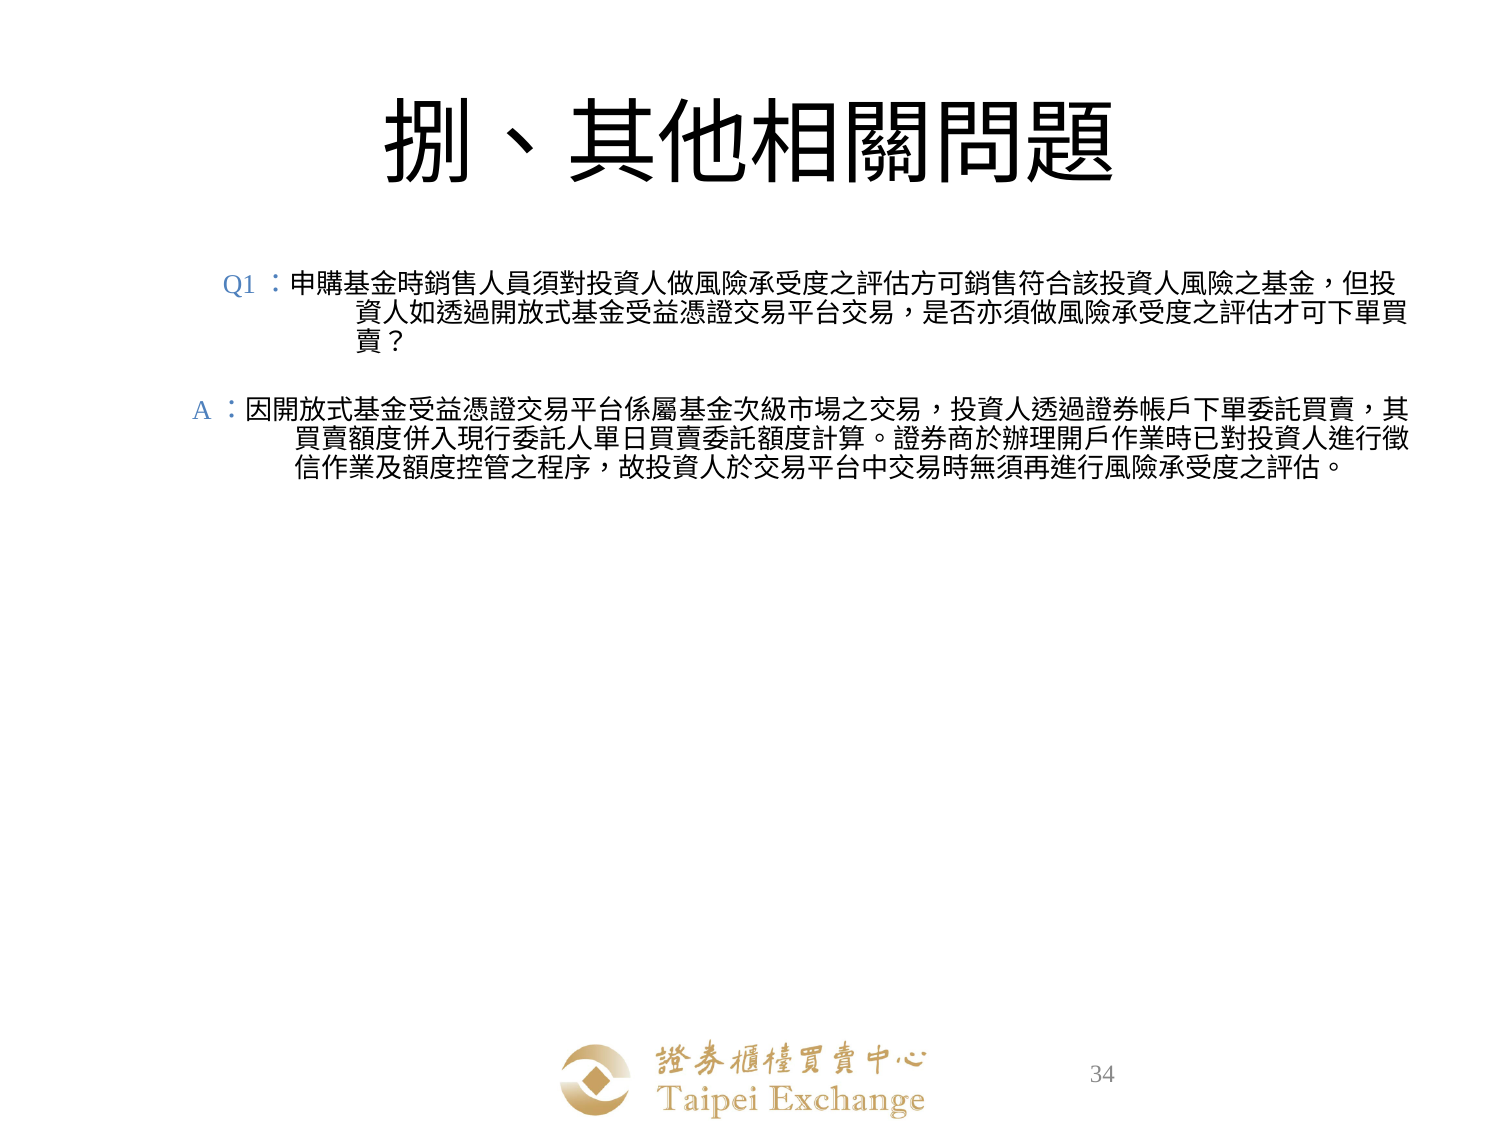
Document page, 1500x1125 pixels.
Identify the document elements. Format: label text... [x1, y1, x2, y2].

list Q1：申購基金時銷售人員須對投資人做風險承受度之評估方可銷售符合該投資人風險之基金，但投資人如透過開放式基金受益憑證交易平台交易，是否亦須做風險承受度之評估才可下單買賣？ A：因開放式基金受益憑證交易平台係屬基金次級市場之交易，投資人透過證券帳戶下單委託買賣，其買賣額度併入現行委託人單日買賣委託額度計算。證券商於辦理開戶作業時已對投資人進行徵信作業及額度控管之程序，故投資人於交易平台中交易時無須再進行風險承受度之評估。 [75, 262, 1426, 1005]
text_box [1074, 1042, 1426, 1103]
title 捌、其他相關問題 [75, 45, 1426, 233]
